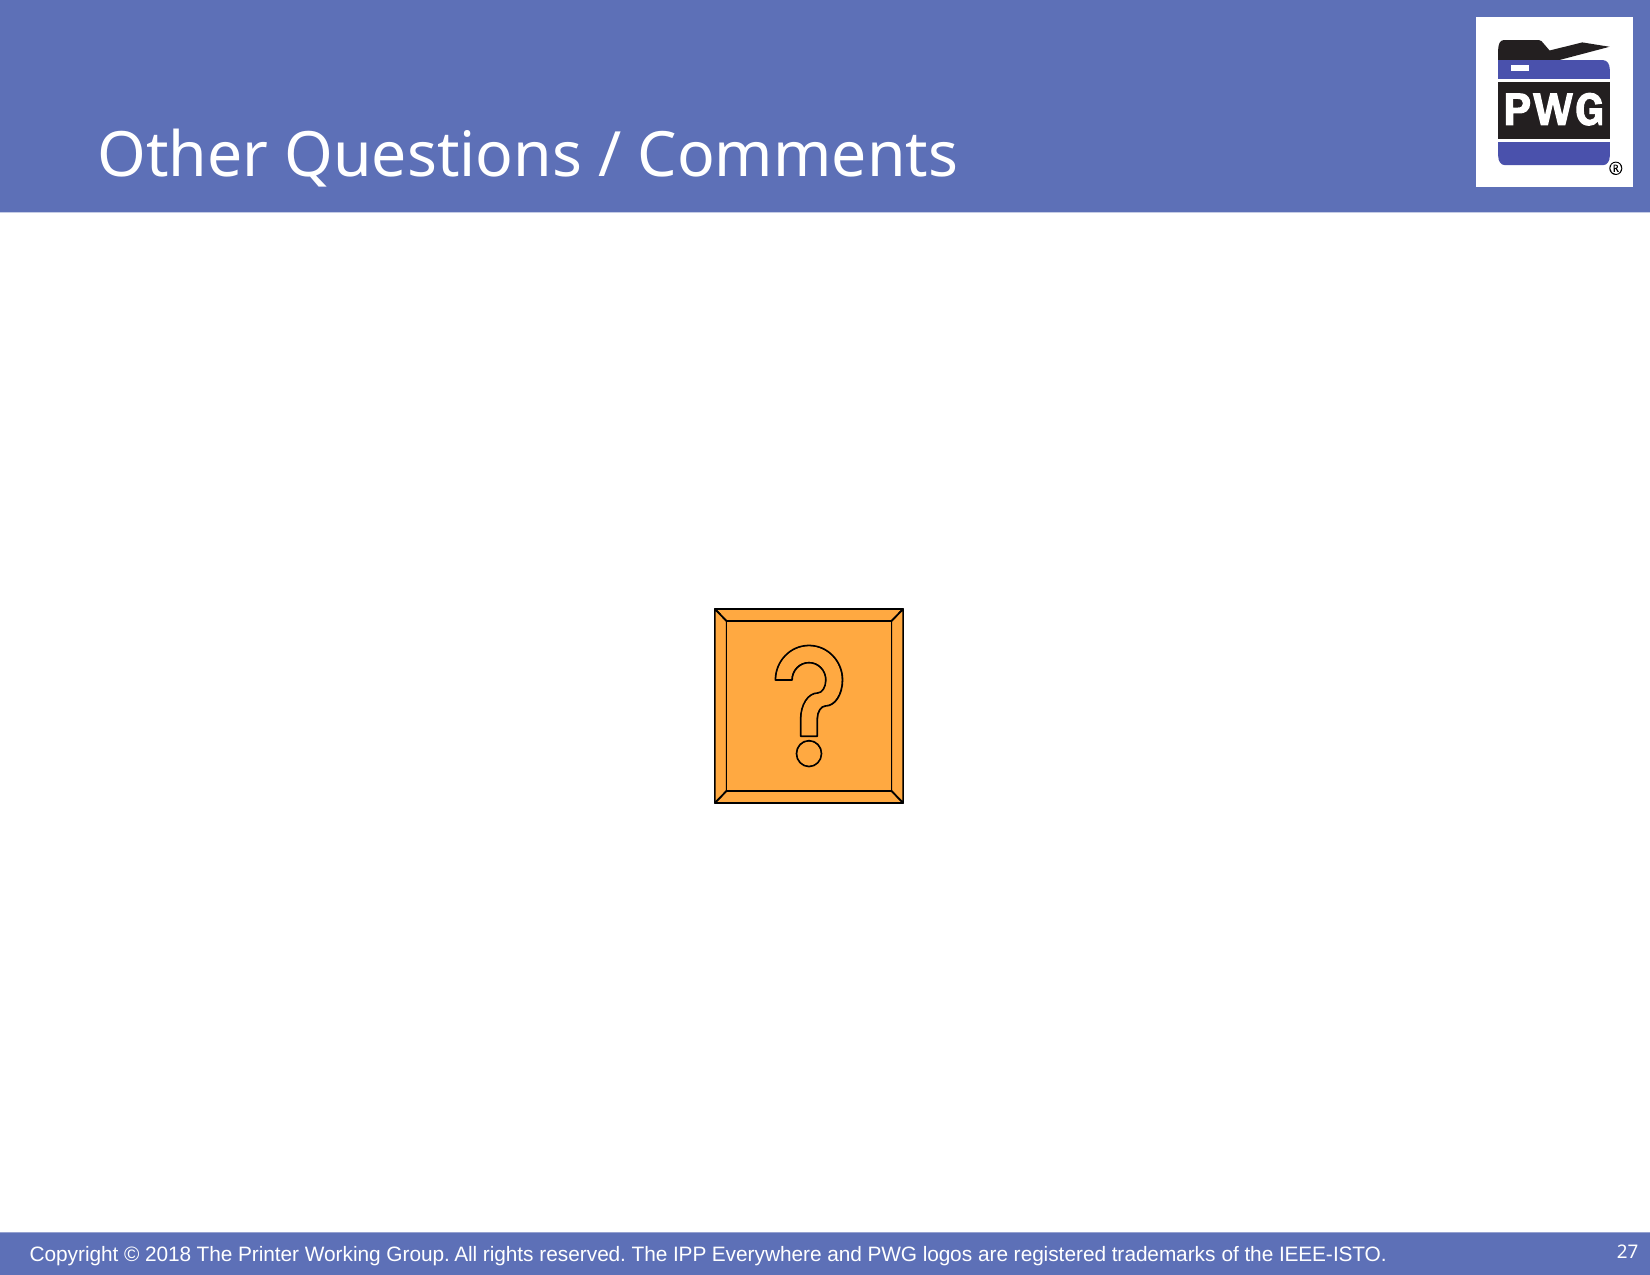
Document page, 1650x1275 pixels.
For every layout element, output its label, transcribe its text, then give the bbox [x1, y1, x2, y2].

text_box [714, 609, 904, 803]
title Other Questions / Comments [82, 8, 1449, 198]
